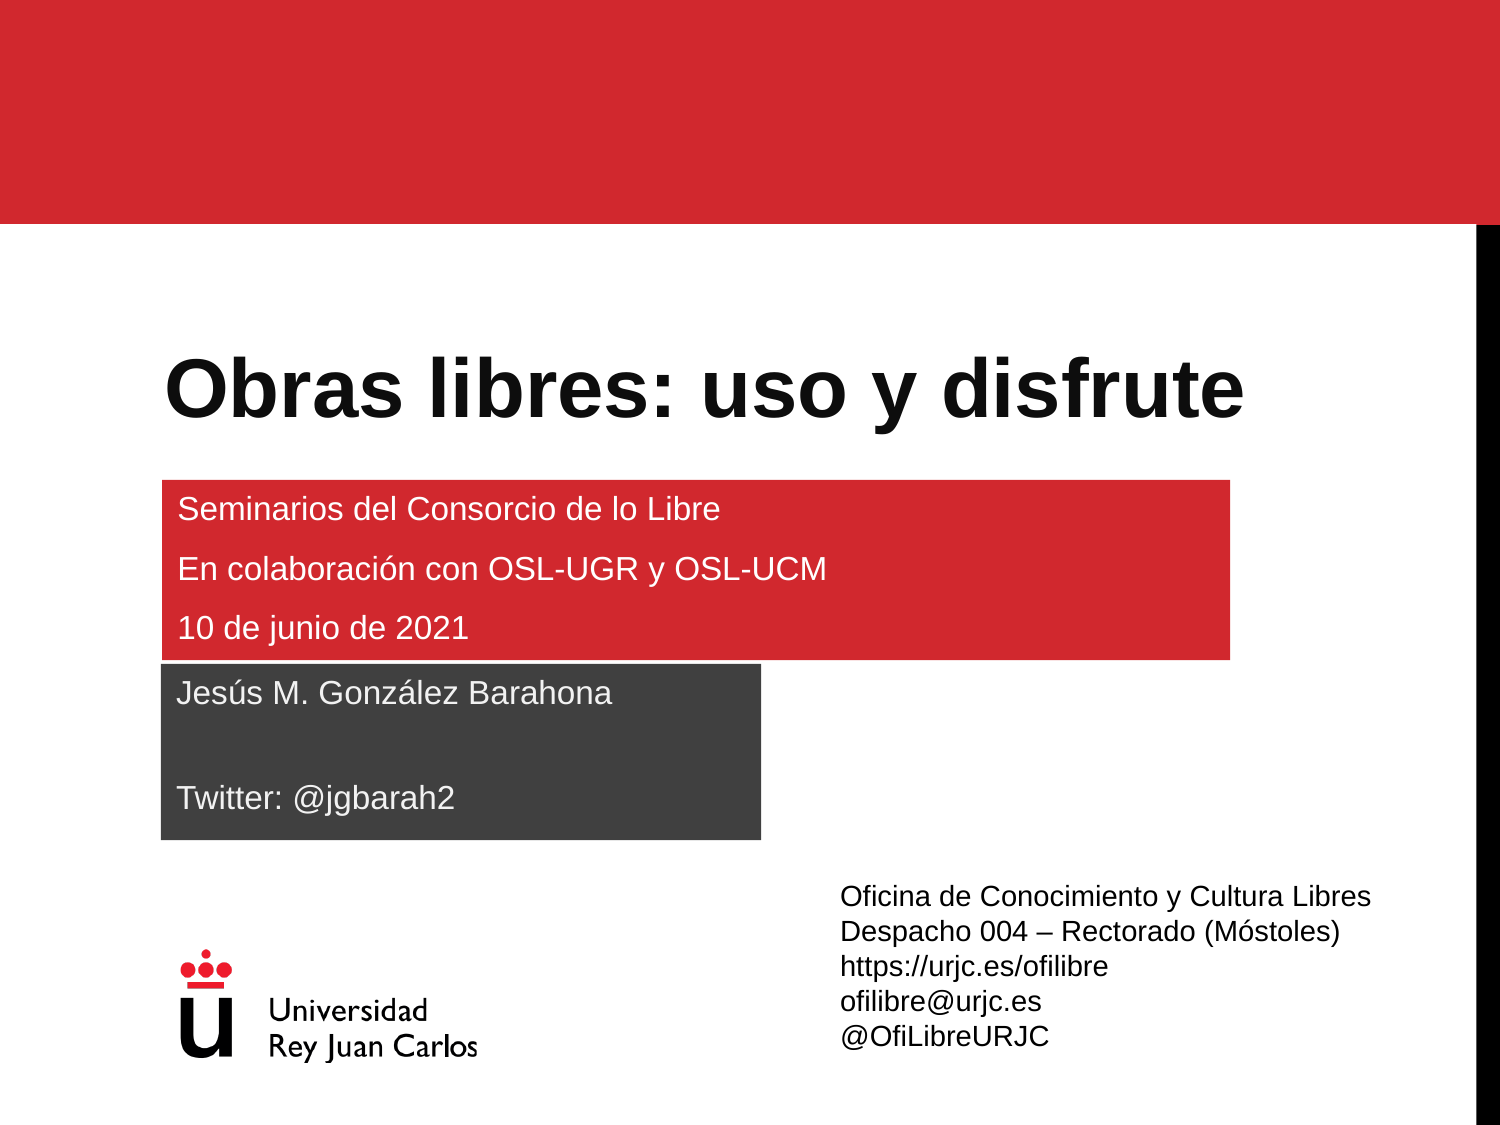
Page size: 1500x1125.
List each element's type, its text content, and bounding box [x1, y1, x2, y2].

text_box [0, 0, 1500, 224]
text_box Obras libres: uso y disfrute [149, 179, 1382, 521]
picture [180, 949, 477, 1063]
text_box Jesús M. González Barahona Twitter: @jgbarah2 [160, 663, 762, 841]
text_box Oficina de Conocimiento y Cultura Libres Despacho 004 – Rectorado (Móstoles) https://urjc.es/ofilibre ofilibre@urjc.es @OfiLibreURJC [825, 870, 1446, 1065]
text_box Seminarios del Consorcio de lo Libre En colaboración con OSL-UGR y OSL-UCM 10 de junio de 2021 [162, 479, 1231, 661]
